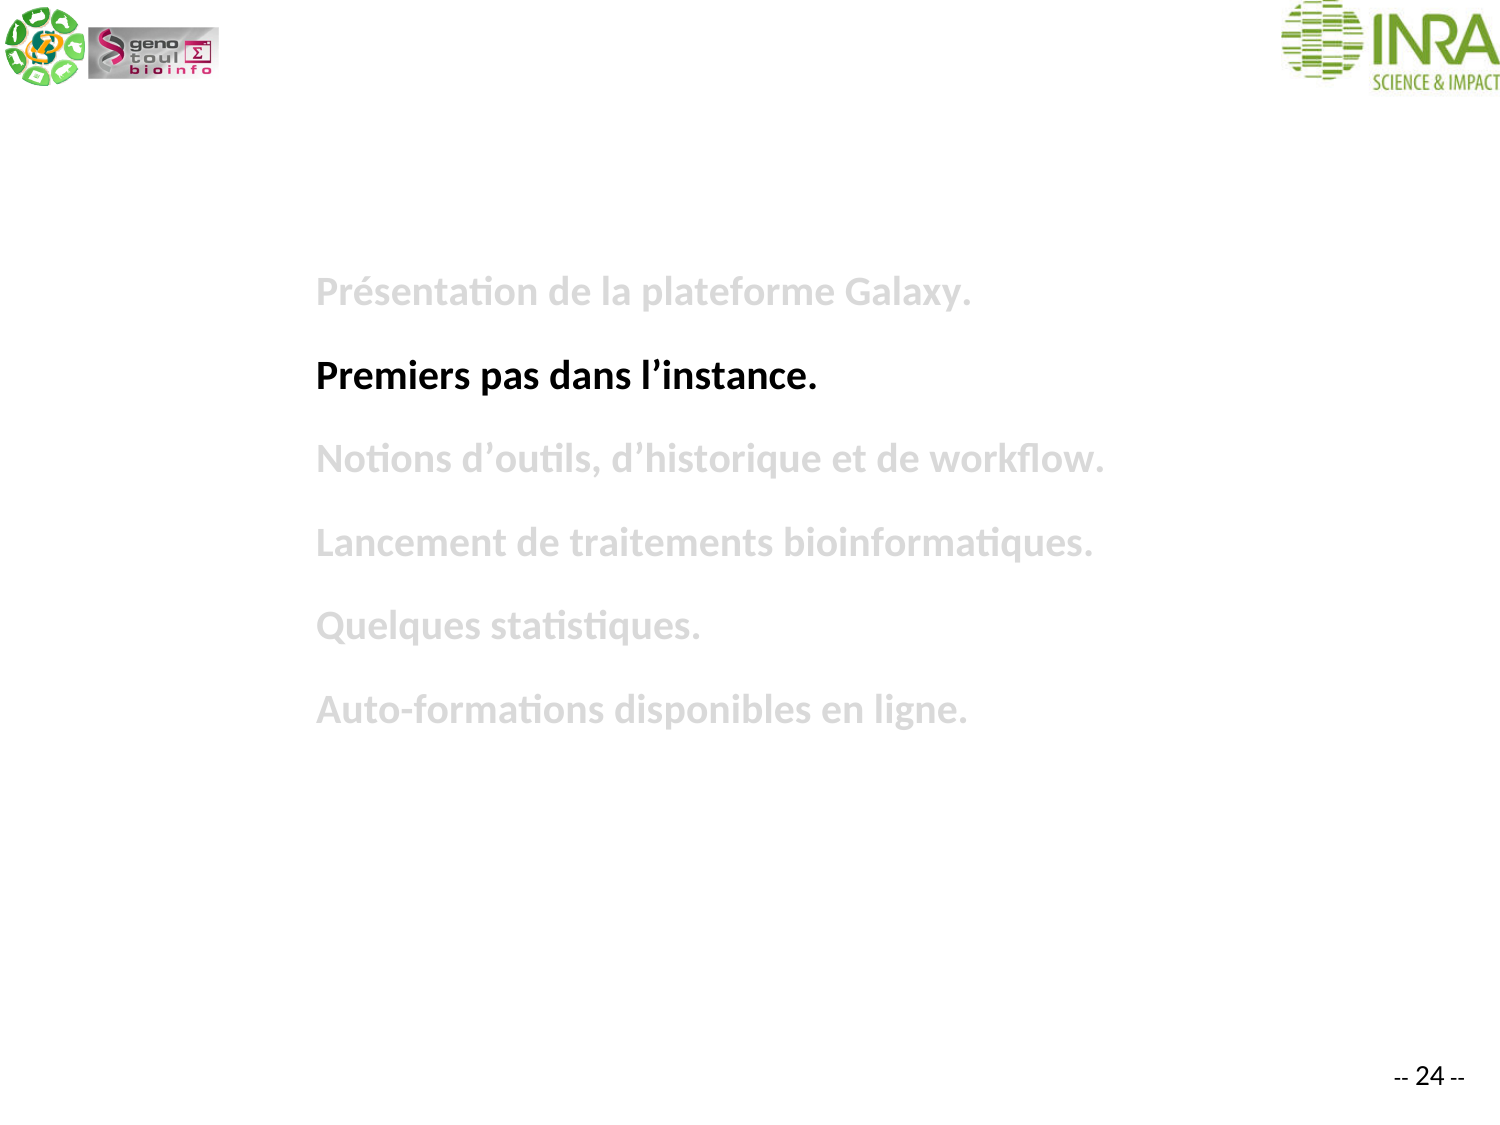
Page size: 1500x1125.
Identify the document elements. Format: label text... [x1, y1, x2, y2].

picture [1281, 0, 1500, 110]
text_box Présentation de la plateforme Galaxy. Premiers pas dans l’instance. Notions d’outils, d’historique et de workflow. Lancement de traitements bioinformatiques. Quelques statistiques. Auto-formations disponibles en ligne. [301, 267, 1400, 992]
picture [5, 7, 85, 86]
picture [88, 27, 219, 79]
